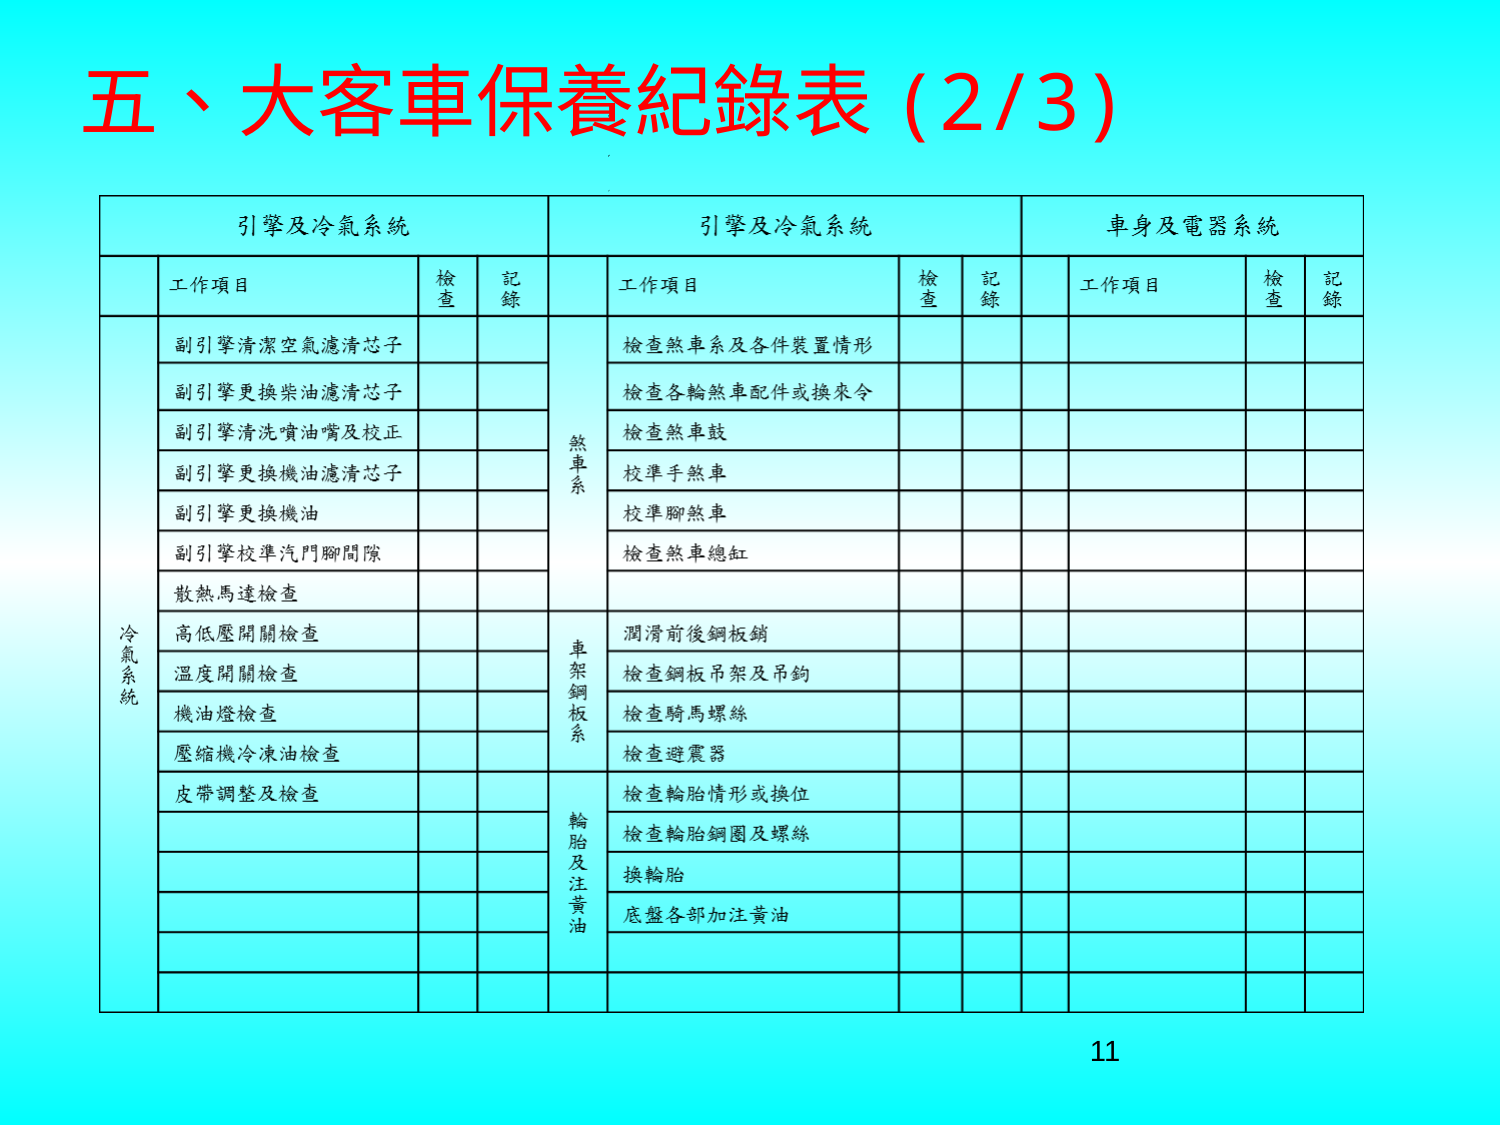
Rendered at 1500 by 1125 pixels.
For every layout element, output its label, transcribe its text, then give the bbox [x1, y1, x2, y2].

title 五、大客車保養紀錄表(2/3) [64, 31, 1388, 116]
text_box [1074, 1024, 1426, 1103]
picture [99, 196, 1364, 1014]
